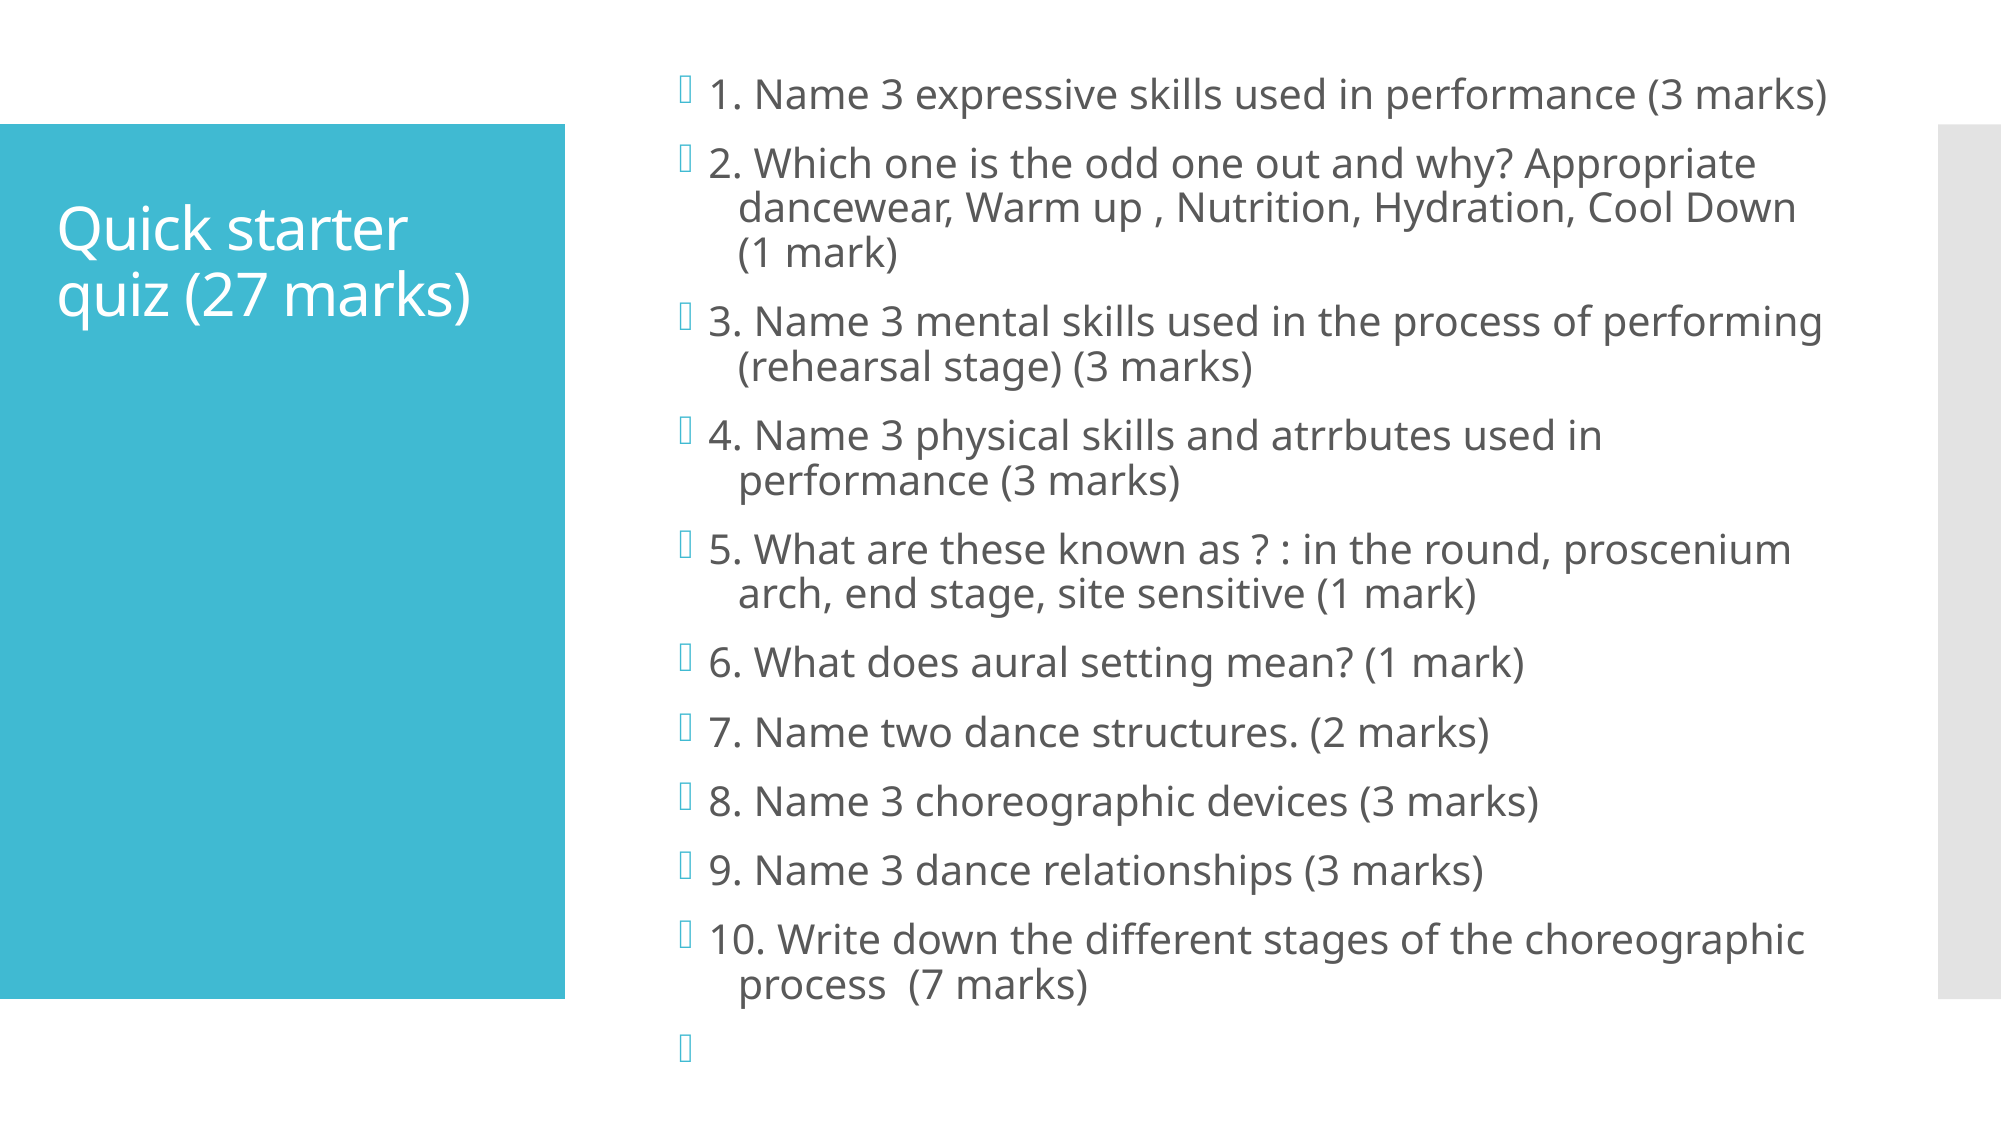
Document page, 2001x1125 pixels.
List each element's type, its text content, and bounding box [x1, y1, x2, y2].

list 1. Name 3 expressive skills used in performance (3 marks) 2. Which one is the odd one out and why? Appropriate dancewear, Warm up , Nutrition, Hydration, Cool Down (1 mark) 3. Name 3 mental skills used in the process of performing (rehearsal stage) (3 marks) 4. Name 3 physical skills and atrrbutes used in performance (3 marks) 5. What are these known as ? : in the round, proscenium arch, end stage, site sensitive (1 mark) 6. What does aural setting mean? (1 mark) 7. Name two dance structures. (2 marks) 8. Name 3 choreographic devices (3 marks) 9. Name 3 dance relationships (3 marks) 10. Write down the different stages of the choreographic process (7 marks) [663, 66, 1850, 1067]
title Quick starter quiz (27 marks) [41, 184, 526, 344]
